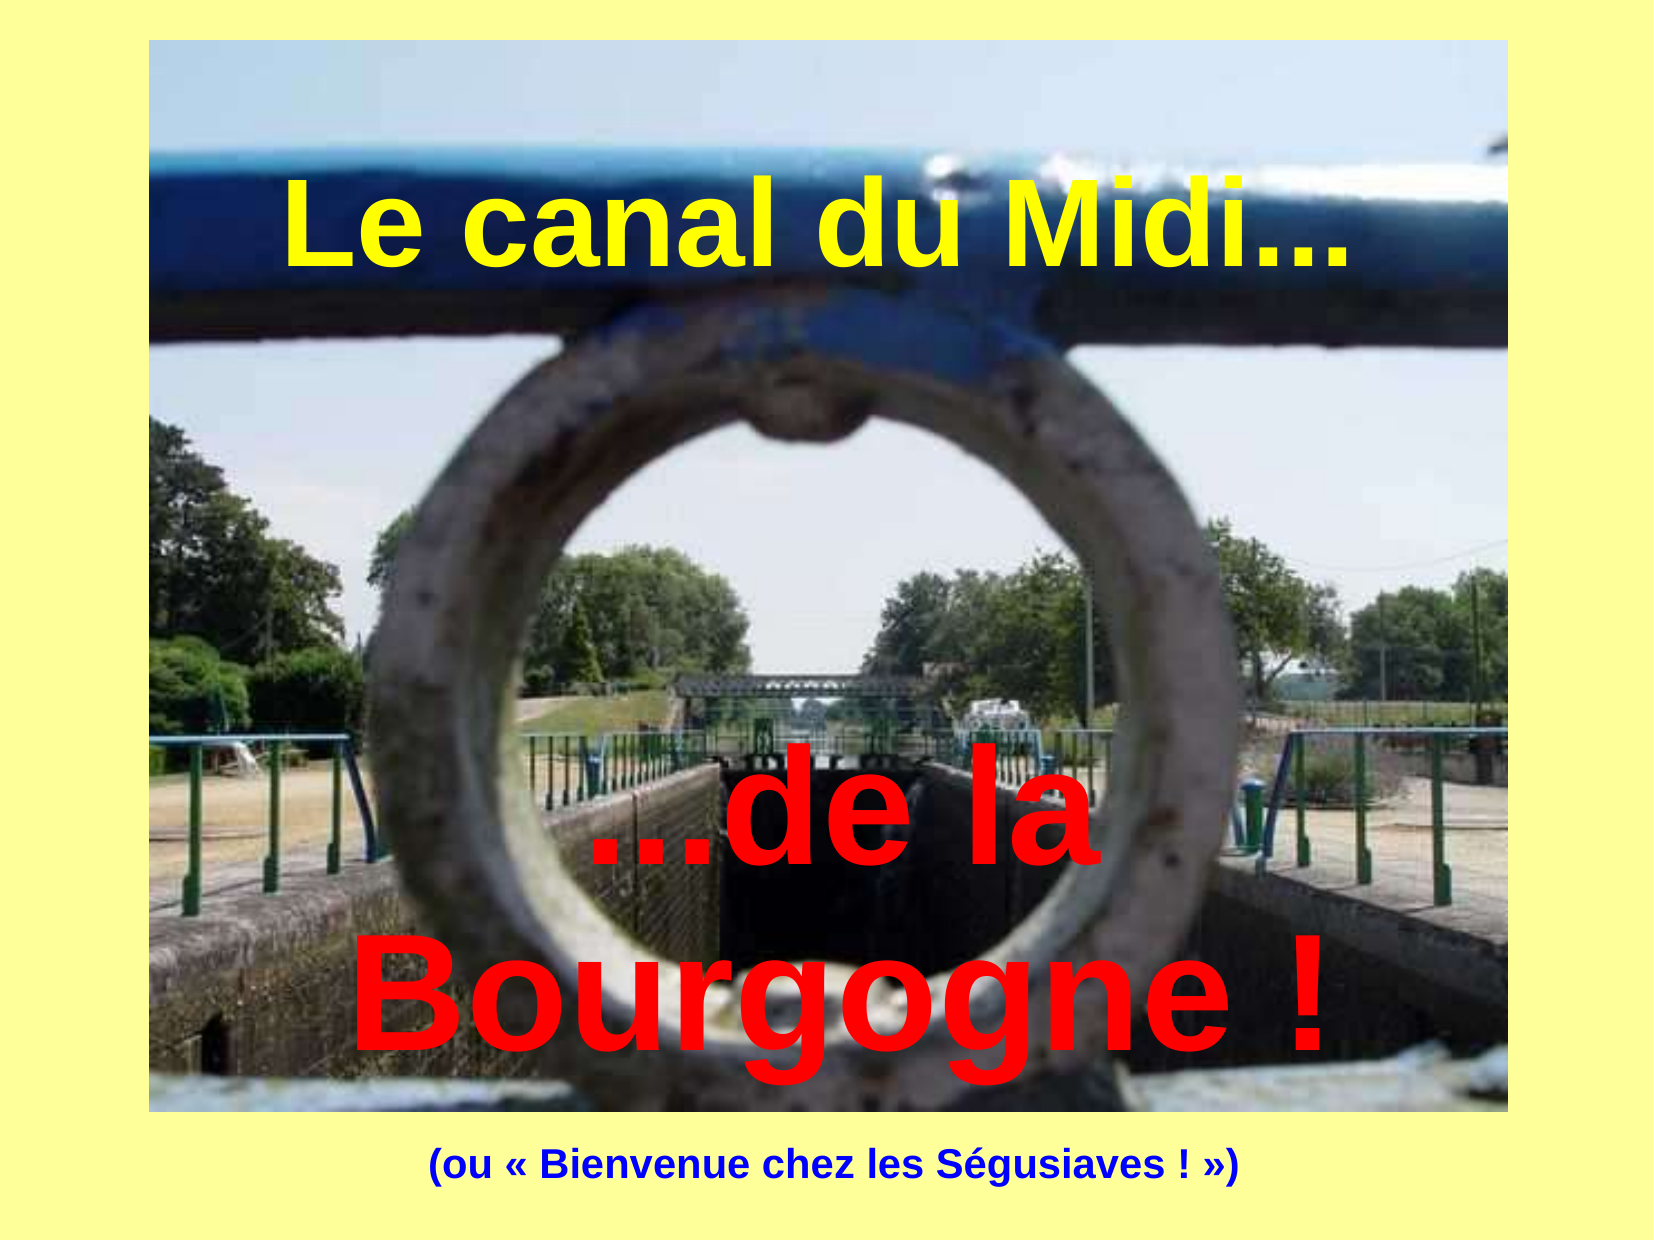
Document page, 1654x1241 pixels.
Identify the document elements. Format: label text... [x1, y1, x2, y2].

text_box ...de la Bourgogne ! [147, 708, 1536, 1096]
text_box (ou « Bienvenue chez les Ségusiaves ! ») [413, 1133, 1323, 1196]
picture [149, 1096, 1508, 1112]
picture [149, 40, 1508, 708]
text_box Le canal du Midi... [265, 147, 1388, 325]
